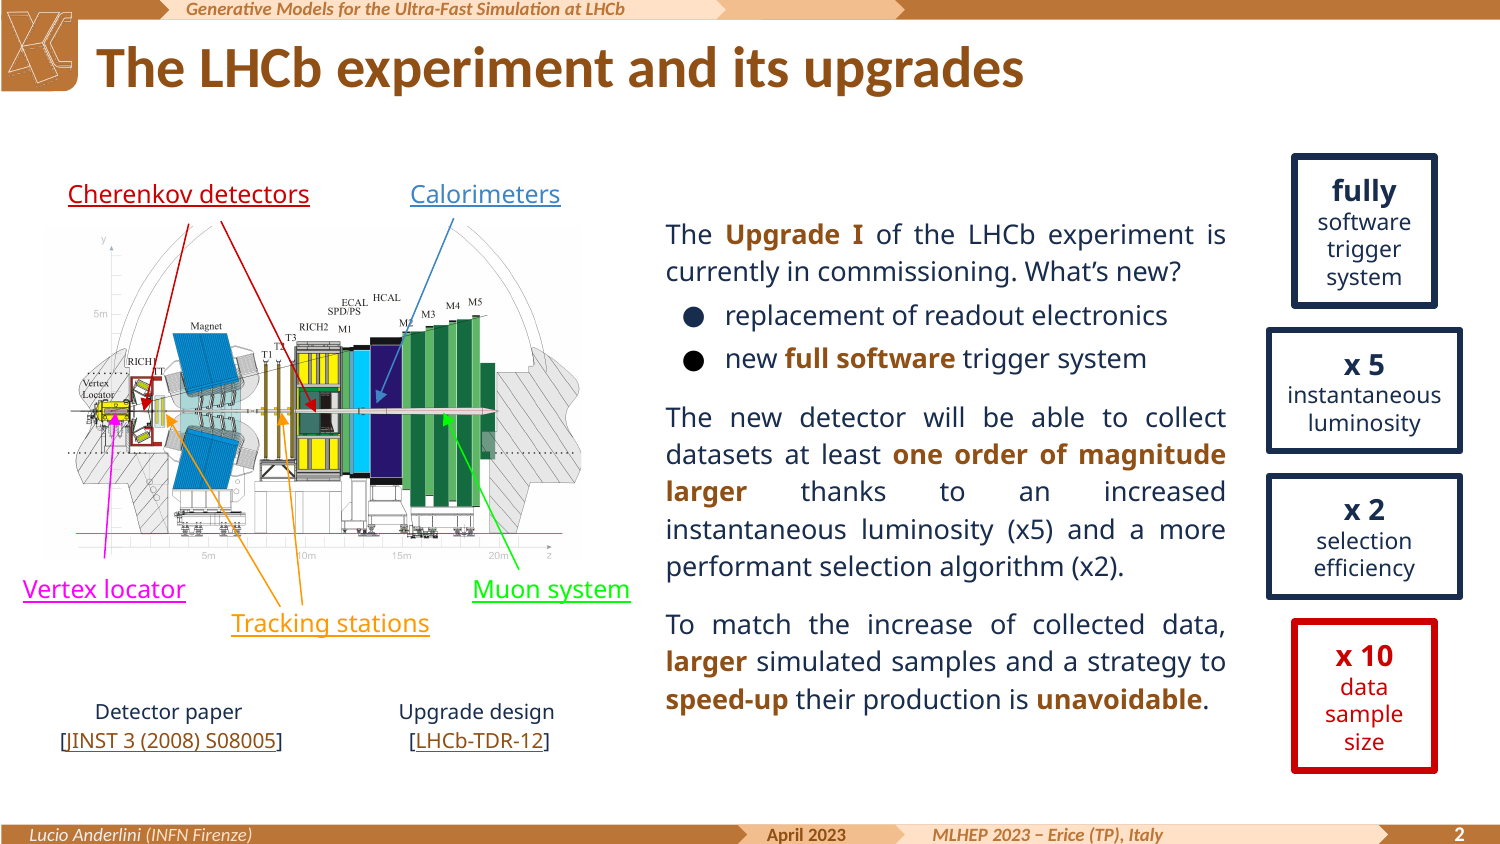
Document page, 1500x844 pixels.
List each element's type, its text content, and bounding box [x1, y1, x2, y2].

text_box Calorimeters [389, 160, 582, 227]
text_box fully software trigger system [1294, 156, 1435, 306]
text_box Tracking stations [210, 592, 452, 653]
text_box x 2 selection efficiency [1268, 475, 1461, 597]
text_box The Upgrade I of the LHCb experiment is currently in commissioning. What’s new? replacement of readout electronics new full software trigger system The new detector will be able to collect datasets at least one order of magnitude larger thanks to an increased instantaneous luminosity (x5) and a more performant selection algorithm (x2). To match the increase of collected data, larger simulated samples and a strategy to speed-up their production is unavoidable. [650, 193, 1242, 734]
text_box x 10 data sample size [1294, 621, 1435, 771]
text_box x 5 instantaneous luminosity [1268, 330, 1461, 452]
title The LHCb experiment and its upgrades [81, 14, 1480, 109]
picture [44, 226, 582, 559]
text_box Upgrade design [LHCb-TDR-12] [349, 690, 610, 761]
text_box Cherenkov detectors [35, 162, 343, 224]
text_box Vertex locator [0, 558, 210, 619]
text_box Muon system [452, 558, 650, 619]
text_box Detector paper [JINST 3 (2008) S08005] [41, 690, 302, 761]
slide_number <number> [1389, 801, 1480, 844]
